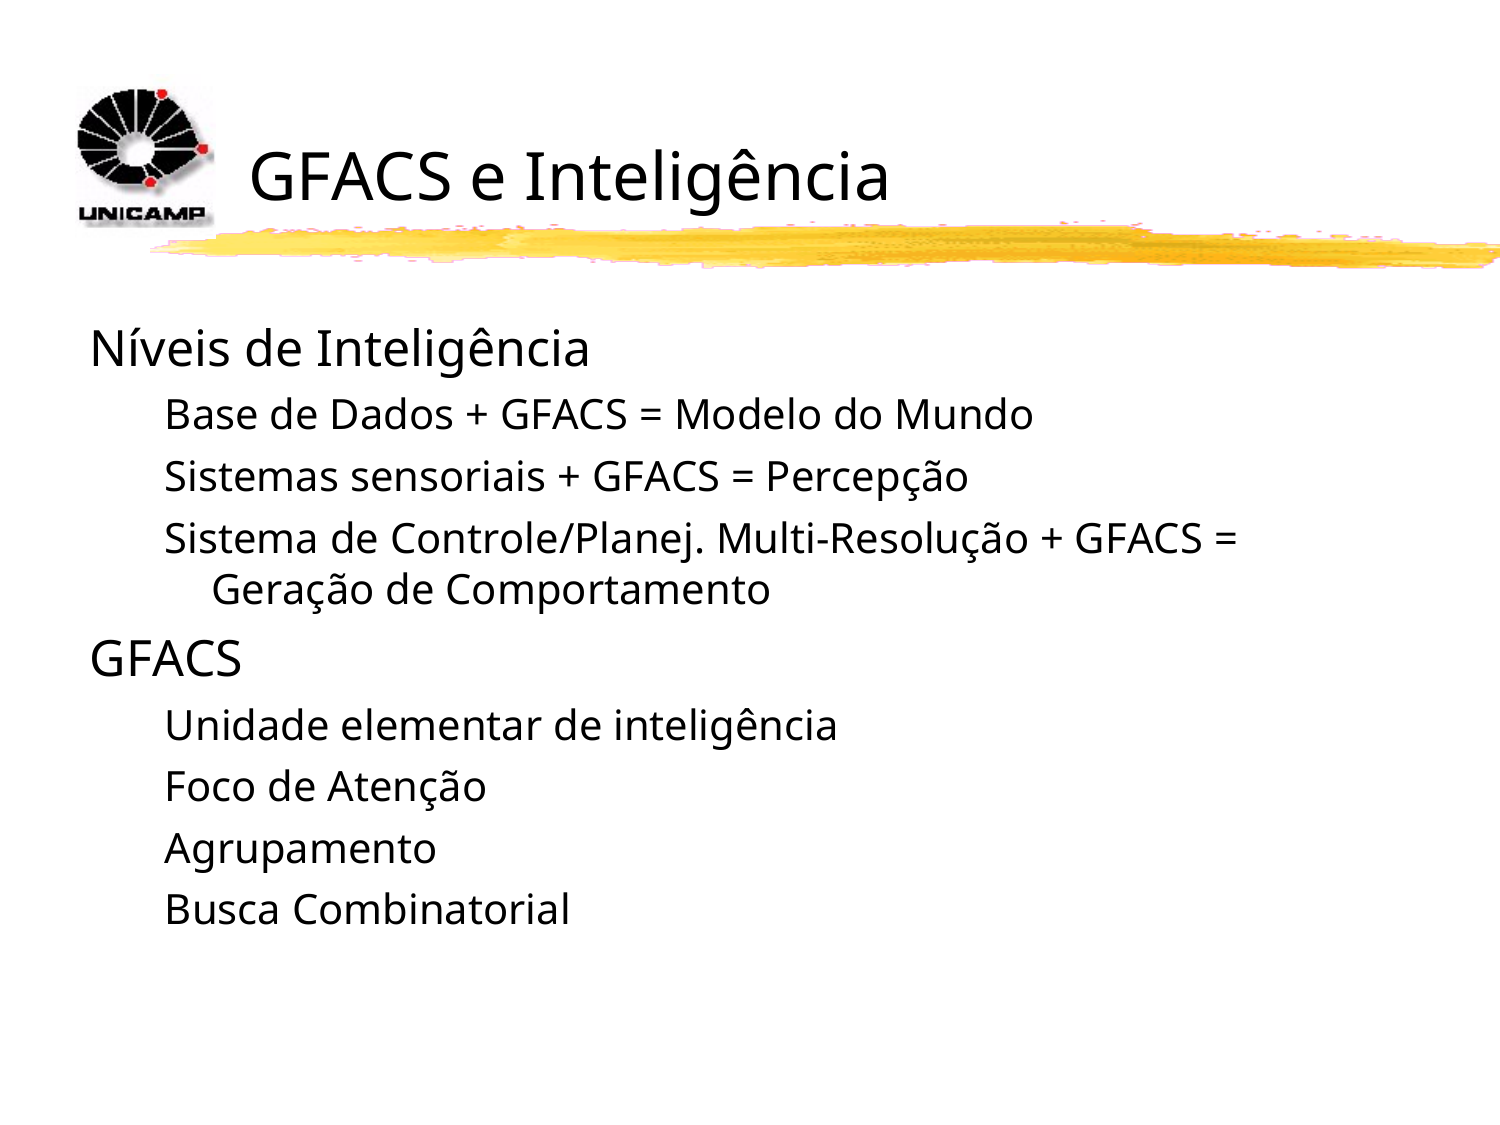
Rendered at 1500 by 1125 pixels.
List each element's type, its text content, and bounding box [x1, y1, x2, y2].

title GFACS e Inteligência [233, 37, 1434, 225]
picture [75, 74, 1500, 279]
list Níveis de Inteligência Base de Dados + GFACS = Modelo do Mundo Sistemas sensoriais + GFACS = Percepção Sistema de Controle/Planej. Multi-Resolução + GFACS = Geração de Comportamento GFACS Unidade elementar de inteligência Foco de Atenção Agrupamento Busca Combinatorial [74, 309, 1417, 994]
